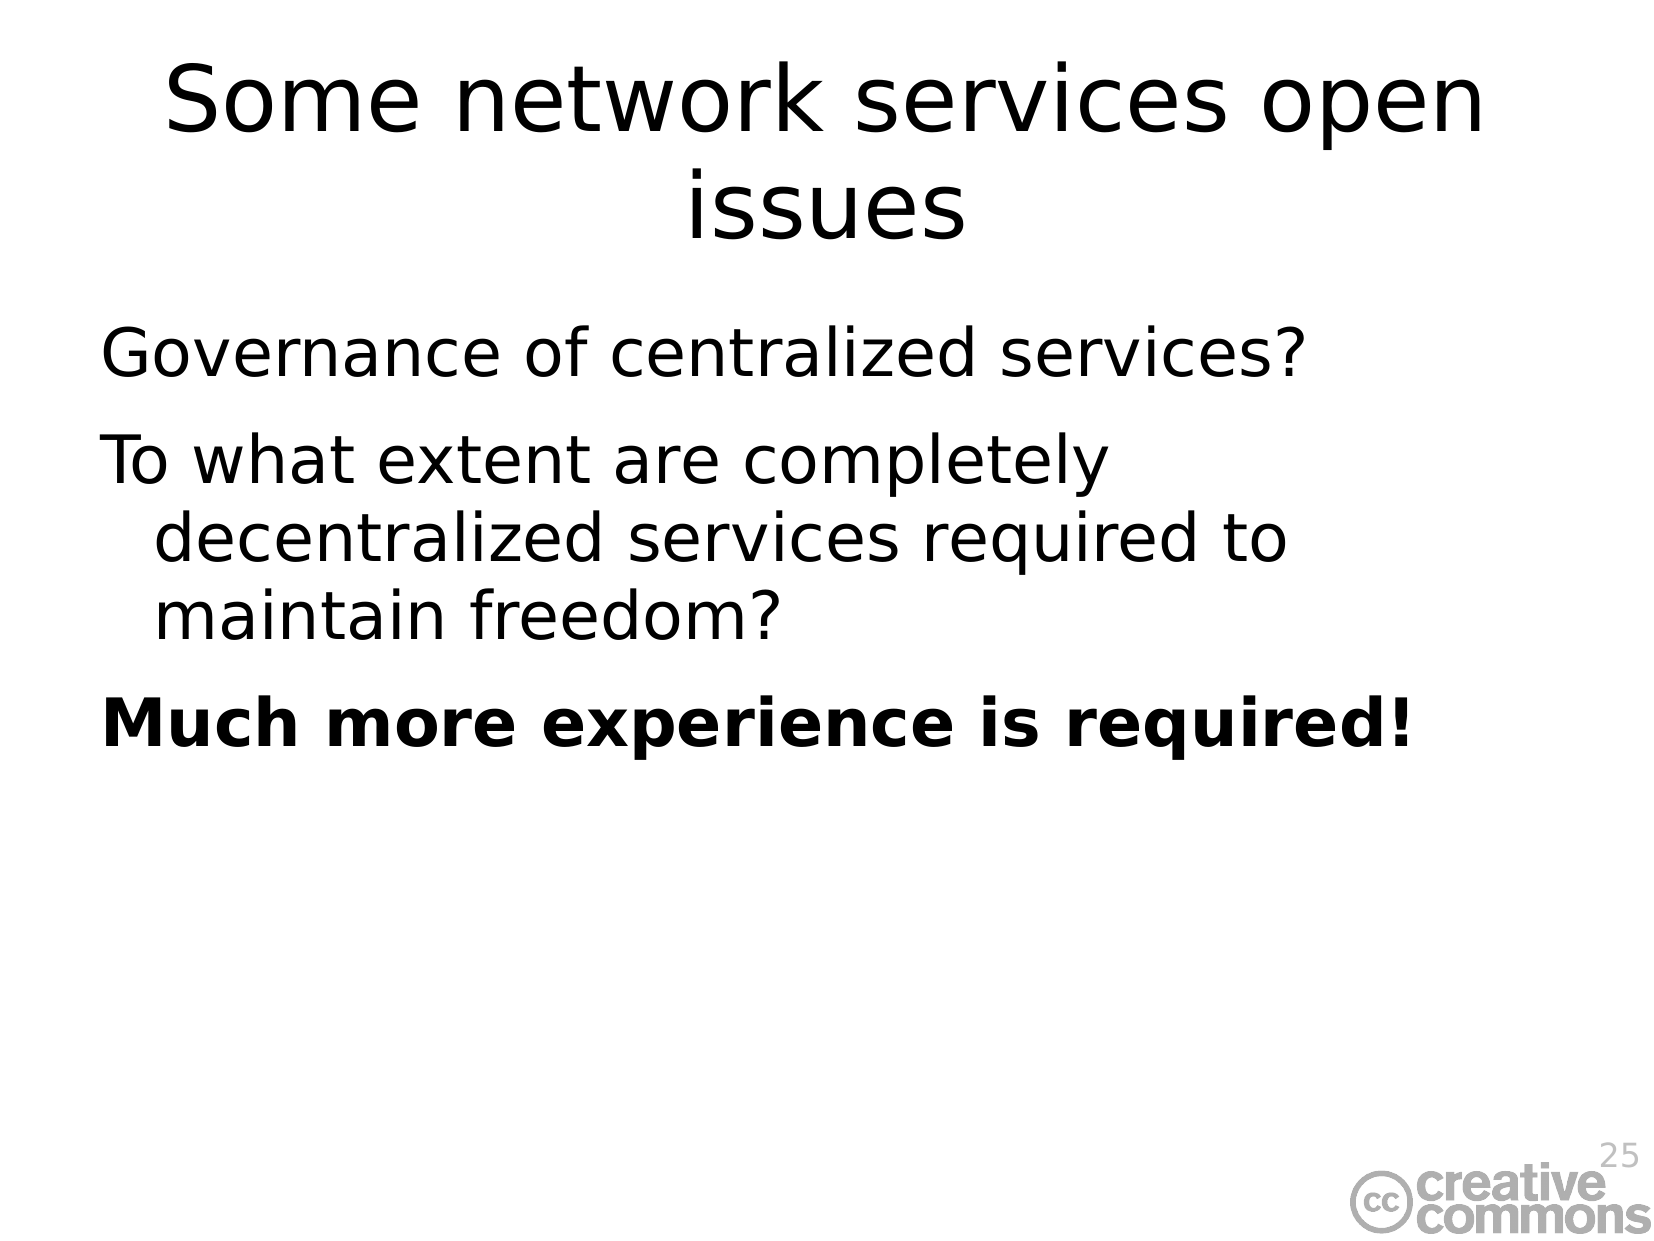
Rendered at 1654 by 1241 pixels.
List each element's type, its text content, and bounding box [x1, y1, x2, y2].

list Governance of centralized services? To what extent are completely decentralized services required to maintain freedom? Much more experience is required! [82, 207, 1571, 1085]
picture [1350, 1162, 1651, 1234]
title Some network services open issues [82, 45, 1571, 207]
